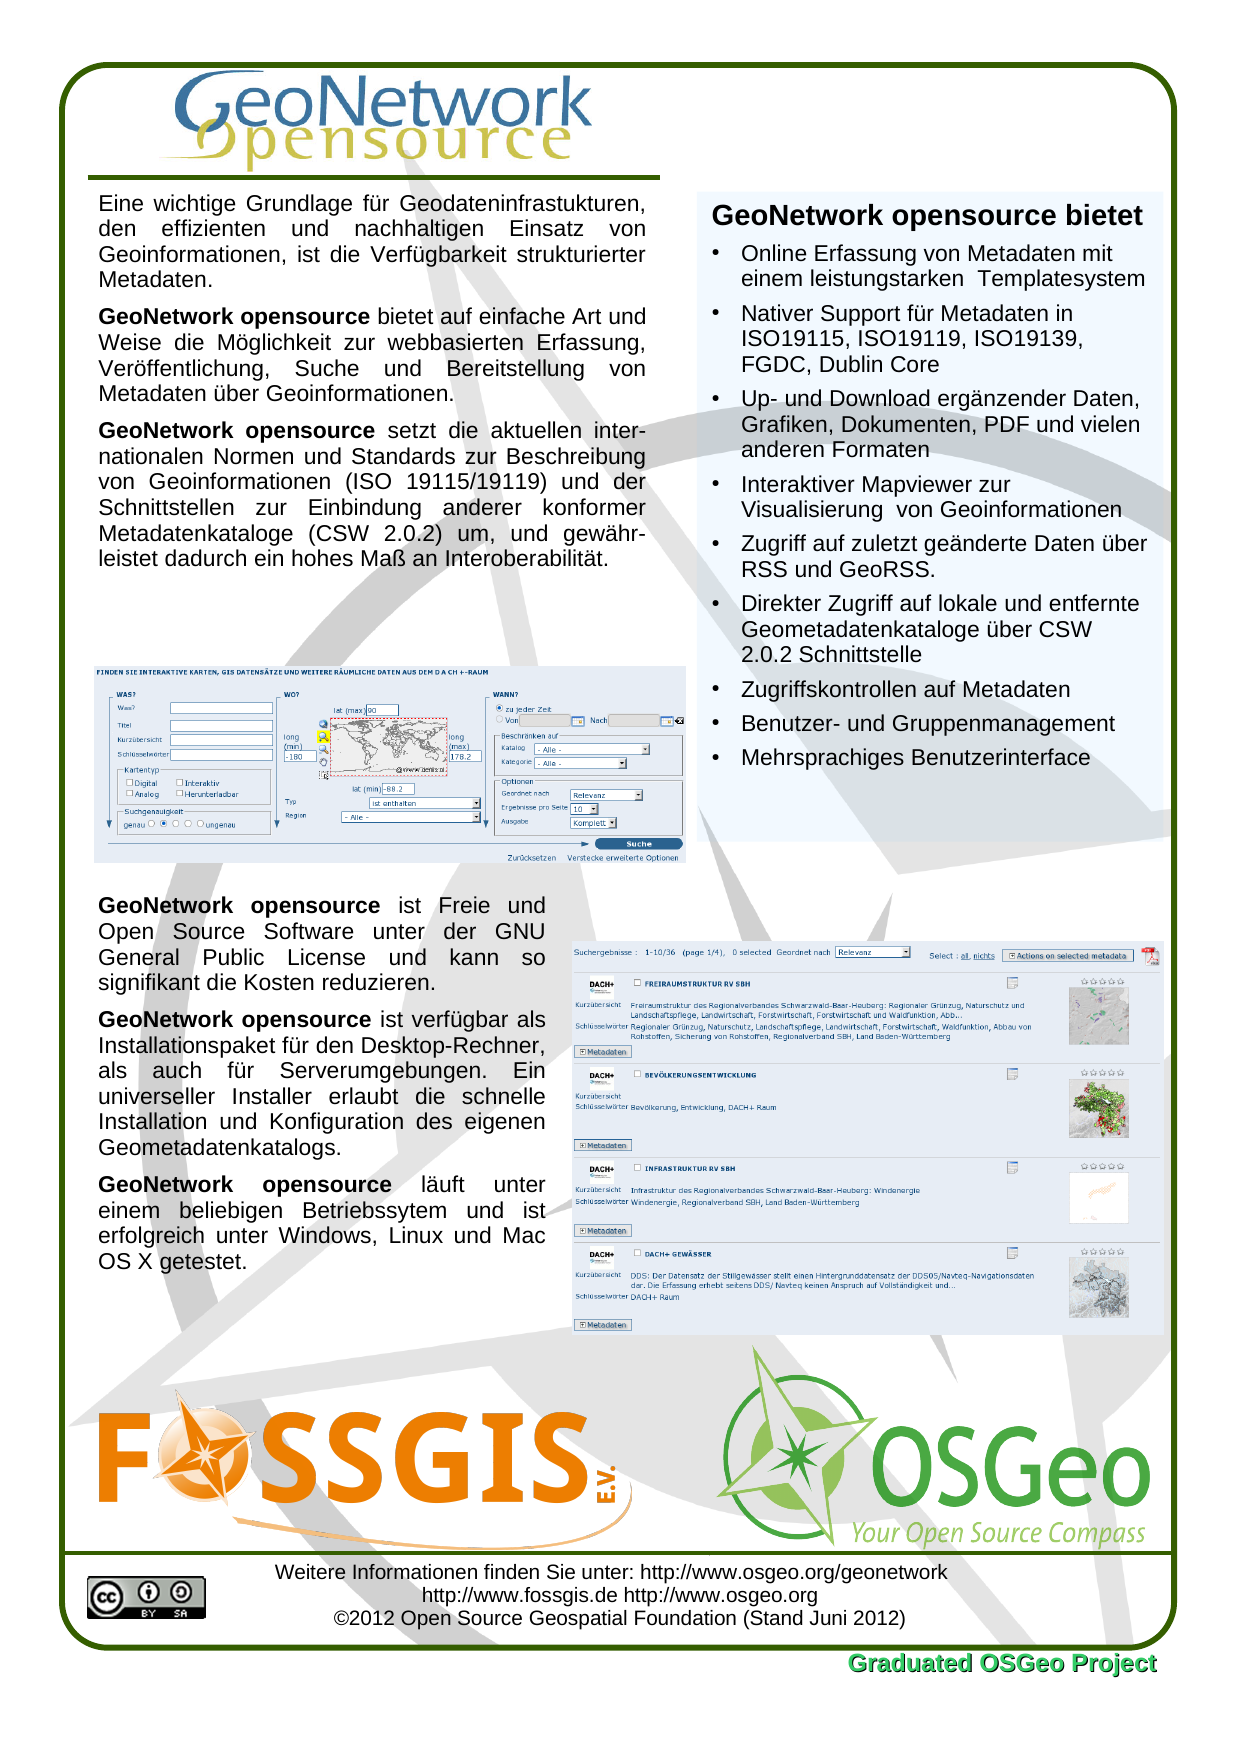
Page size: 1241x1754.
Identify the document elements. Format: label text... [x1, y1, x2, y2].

text_box GeoNetwork opensource ist Freie und Open Source Software unter der GNU General Public License und kann so signifikant die Kosten reduzieren. GeoNetwork opensource ist verfügbar als Installationspaket für den Desktop-Rechner, als auch für Serverumgebungen. Ein universeller Installer erlaubt die schnelle Installation und Konfiguration des eigenen Geometadatenkatalogs. GeoNetwork opensource läuft unter einem beliebigen Betriebssytem und ist erfolgreich unter Windows, Linux und Mac OS X getestet. [83, 885, 562, 1475]
picture [1147, 1616, 1176, 1648]
text_box GeoNetwork opensource bietet Online Erfassung von Metadaten mit einem leistungstarken Templatesystem Nativer Support für Metadaten in ISO19115, ISO19119, ISO19139, FGDC, Dublin Core Up- und Download ergänzender Daten, Grafiken, Dokumenten, PDF und vielen anderen Formaten Interaktiver Mapviewer zur Visualisierung von Geoinformationen Zugriff auf zuletzt geänderte Daten über RSS und GeoRSS. Direkter Zugriff auf lokale und entfernte Geometadatenkataloge über CSW 2.0.2 Schnittstelle Zugriffskontrollen auf Metadaten Benutzer- und Gruppenmanagement Mehrsprachiges Benutzerinterface [696, 191, 1164, 842]
picture [59, 1612, 89, 1648]
text_box Weitere Informationen finden Sie unter: http://www.osgeo.org/geonetwork http://www.fossgis.de http://www.osgeo.org ©2012 Open Source Geospatial Foundation (Stand Juni 2012) [115, 1553, 1125, 1647]
picture [65, 70, 1171, 1644]
text_box [82, 189, 661, 1024]
picture [65, 1555, 115, 1644]
text_box Eine wichtige Grundlage für Geodateninfrastukturen, den effizienten und nachhaltigen Einsatz von Geoinformationen, ist die Verfügbarkeit strukturierter Metadaten. GeoNetwork opensource bietet auf einfache Art und Weise die Möglichkeit zur webbasierten Erfassung, Veröffentlichung, Suche und Bereitstellung von Metadaten über Geoinformationen. GeoNetwork opensource setzt die aktuellen inter-nationalen Normen und Standards zur Beschreibung von Geoinformationen (ISO 19115/19119) und der Schnittstellen zur Einbindung anderer konformer Metadatenkataloge (CSW 2.0.2) um, und gewähr-leistet dadurch ein hohes Maß an Interoberabilität. [83, 183, 662, 627]
